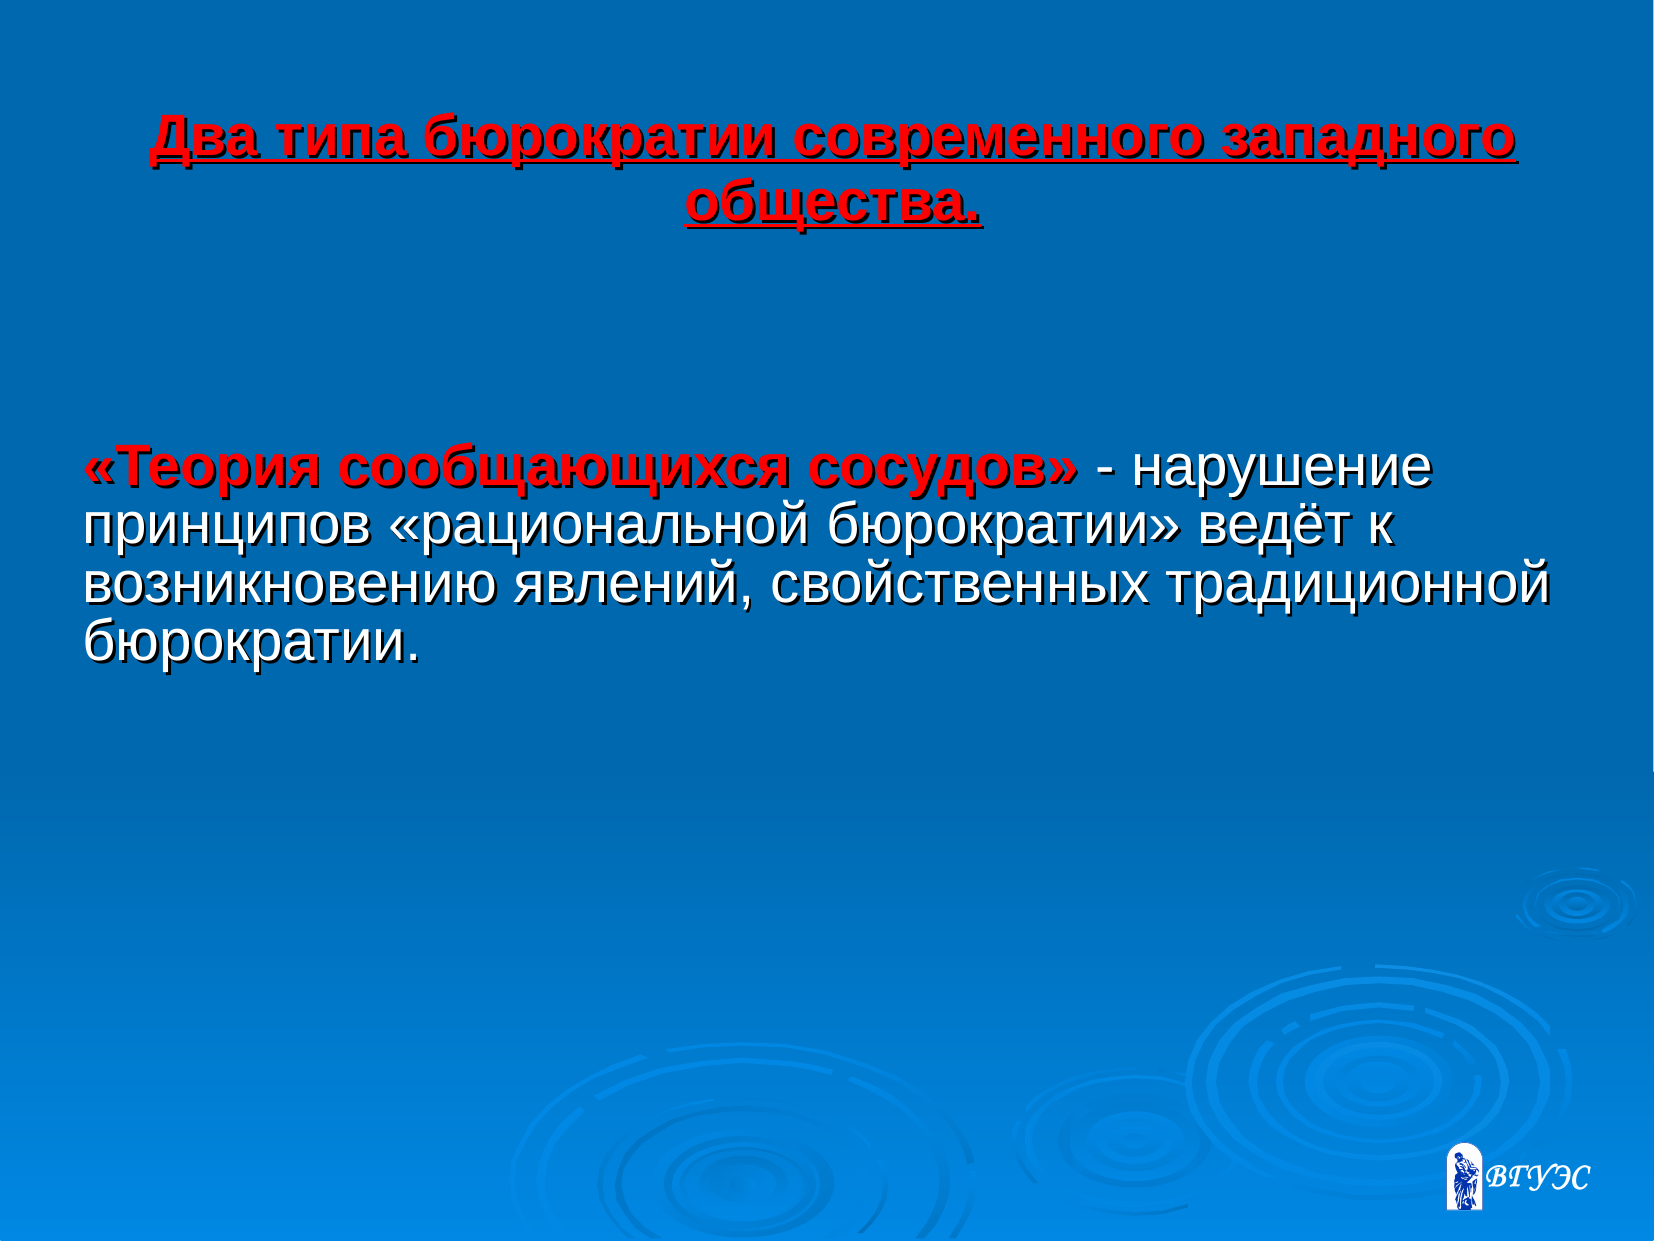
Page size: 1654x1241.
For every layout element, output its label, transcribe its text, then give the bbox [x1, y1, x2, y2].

list «Теория сообщающихся сосудов» - нарушение принципов «рациональной бюрократии» ведёт к возникновению явлений, свойственных традиционной бюрократии. [82, 290, 1571, 1109]
picture [1446, 1142, 1592, 1211]
title Два типа бюрократии современного западного общества. [130, 10, 1536, 290]
